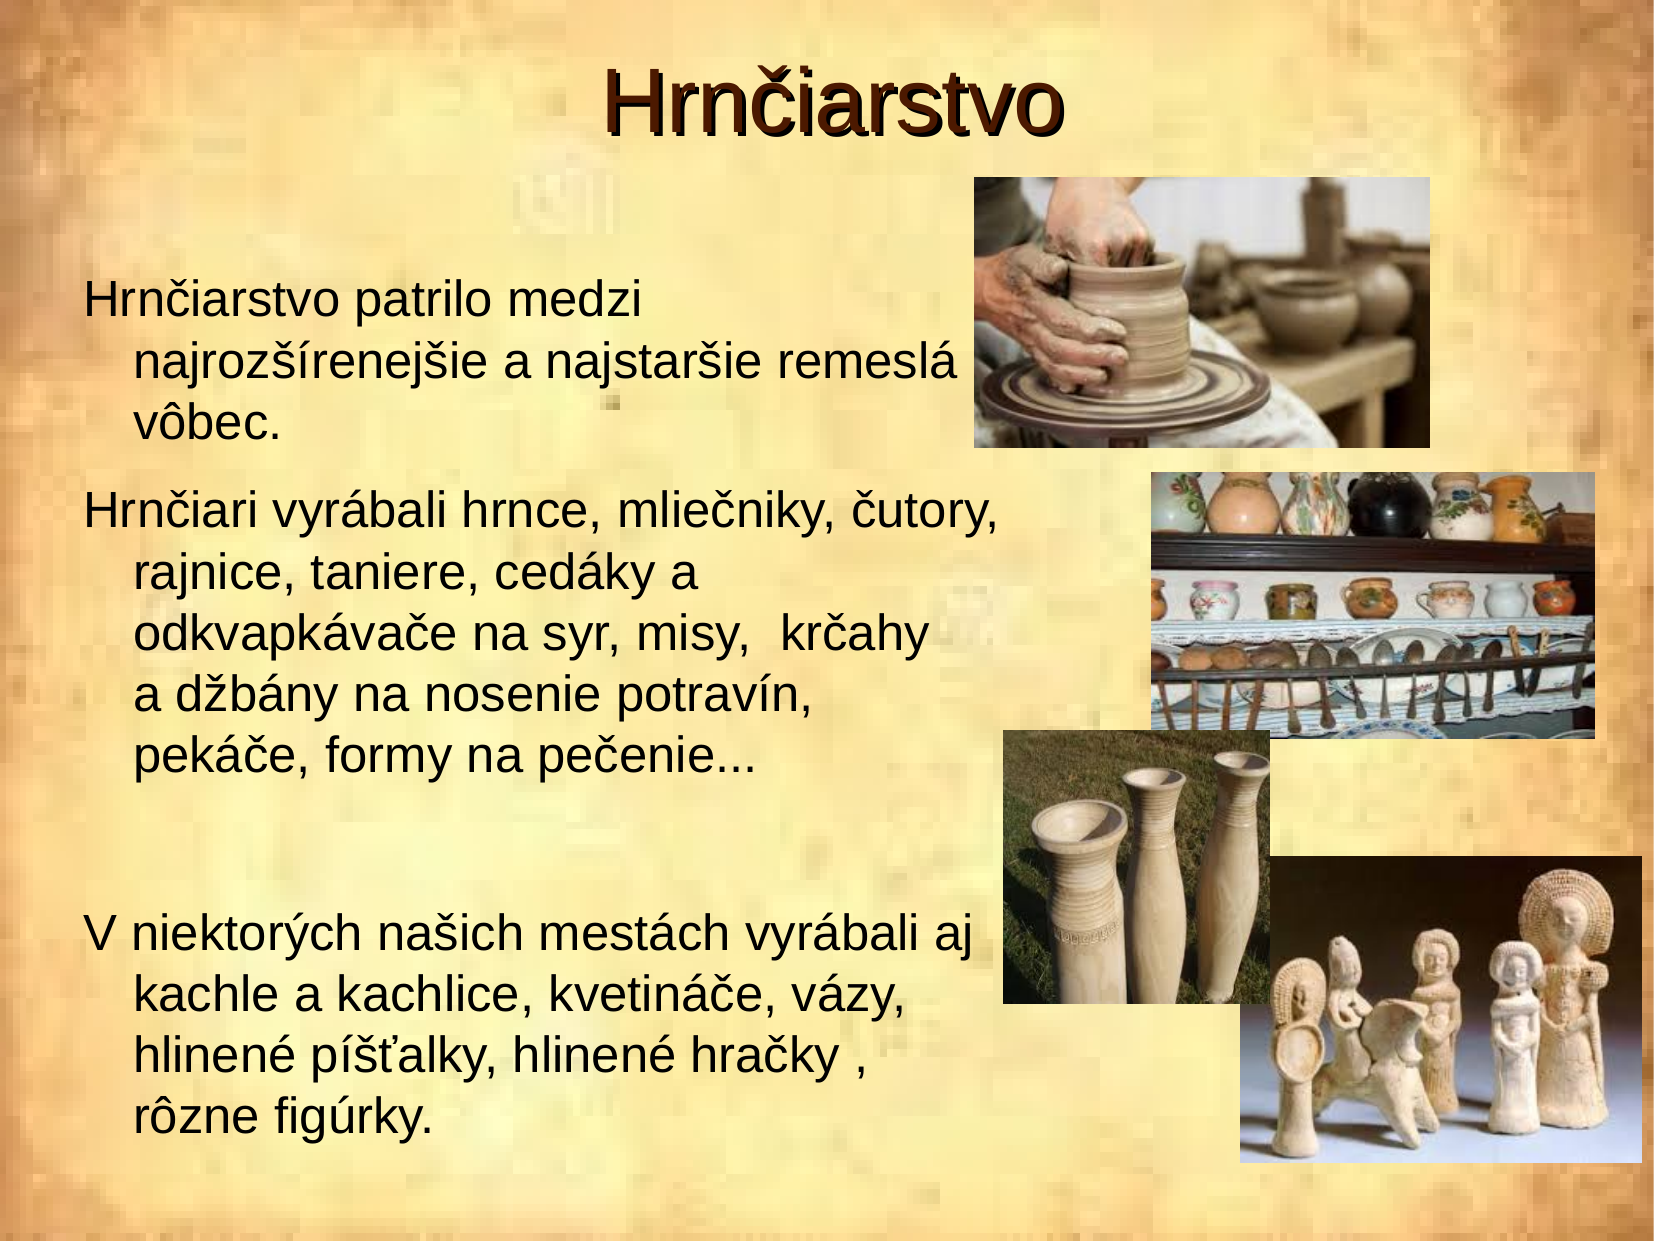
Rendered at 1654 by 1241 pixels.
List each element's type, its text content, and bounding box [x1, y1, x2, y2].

list Hrnčiarstvo patrilo medzi najrozšírenejšie a najstaršie remeslá vôbec. Hrnčiari vyrábali hrnce, mliečniky, čutory, rajnice, taniere, cedáky a odkvapkávače na syr, misy, krčahy a džbány na nosenie potravín, pekáče, formy na pečenie... V niektorých našich mestách vyrábali aj kachle a kachlice, kvetináče, vázy, hlinené píšťalky, hlinené hračky , rôzne figúrky. [0, 177, 1004, 1152]
title Hrnčiarstvo [88, 14, 1577, 178]
picture [1003, 472, 1642, 1163]
picture [974, 177, 1430, 448]
